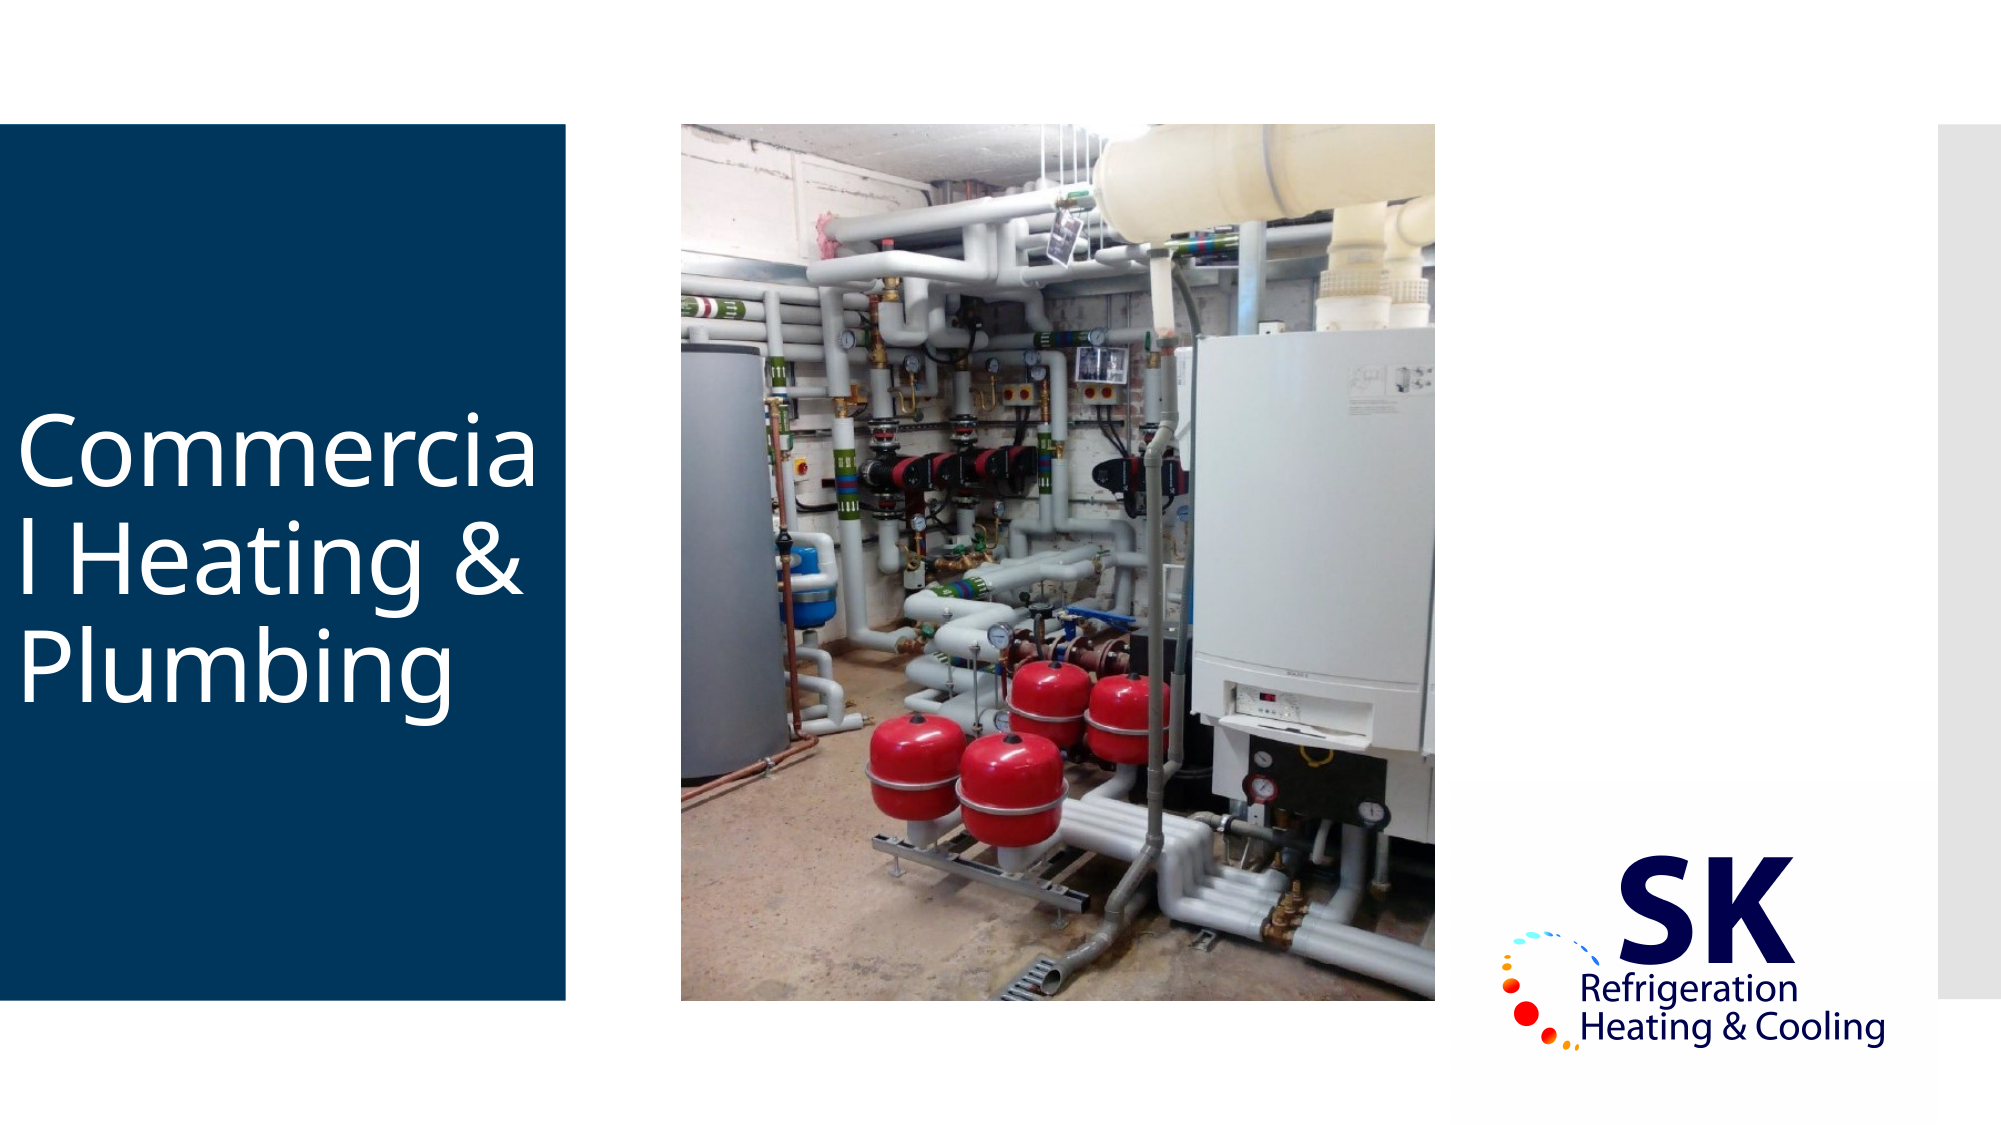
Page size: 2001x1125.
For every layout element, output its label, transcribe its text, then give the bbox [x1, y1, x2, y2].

title Commercial Heating & Plumbing [0, 124, 566, 1001]
picture [1451, 781, 1938, 1125]
picture [681, 124, 1435, 1001]
